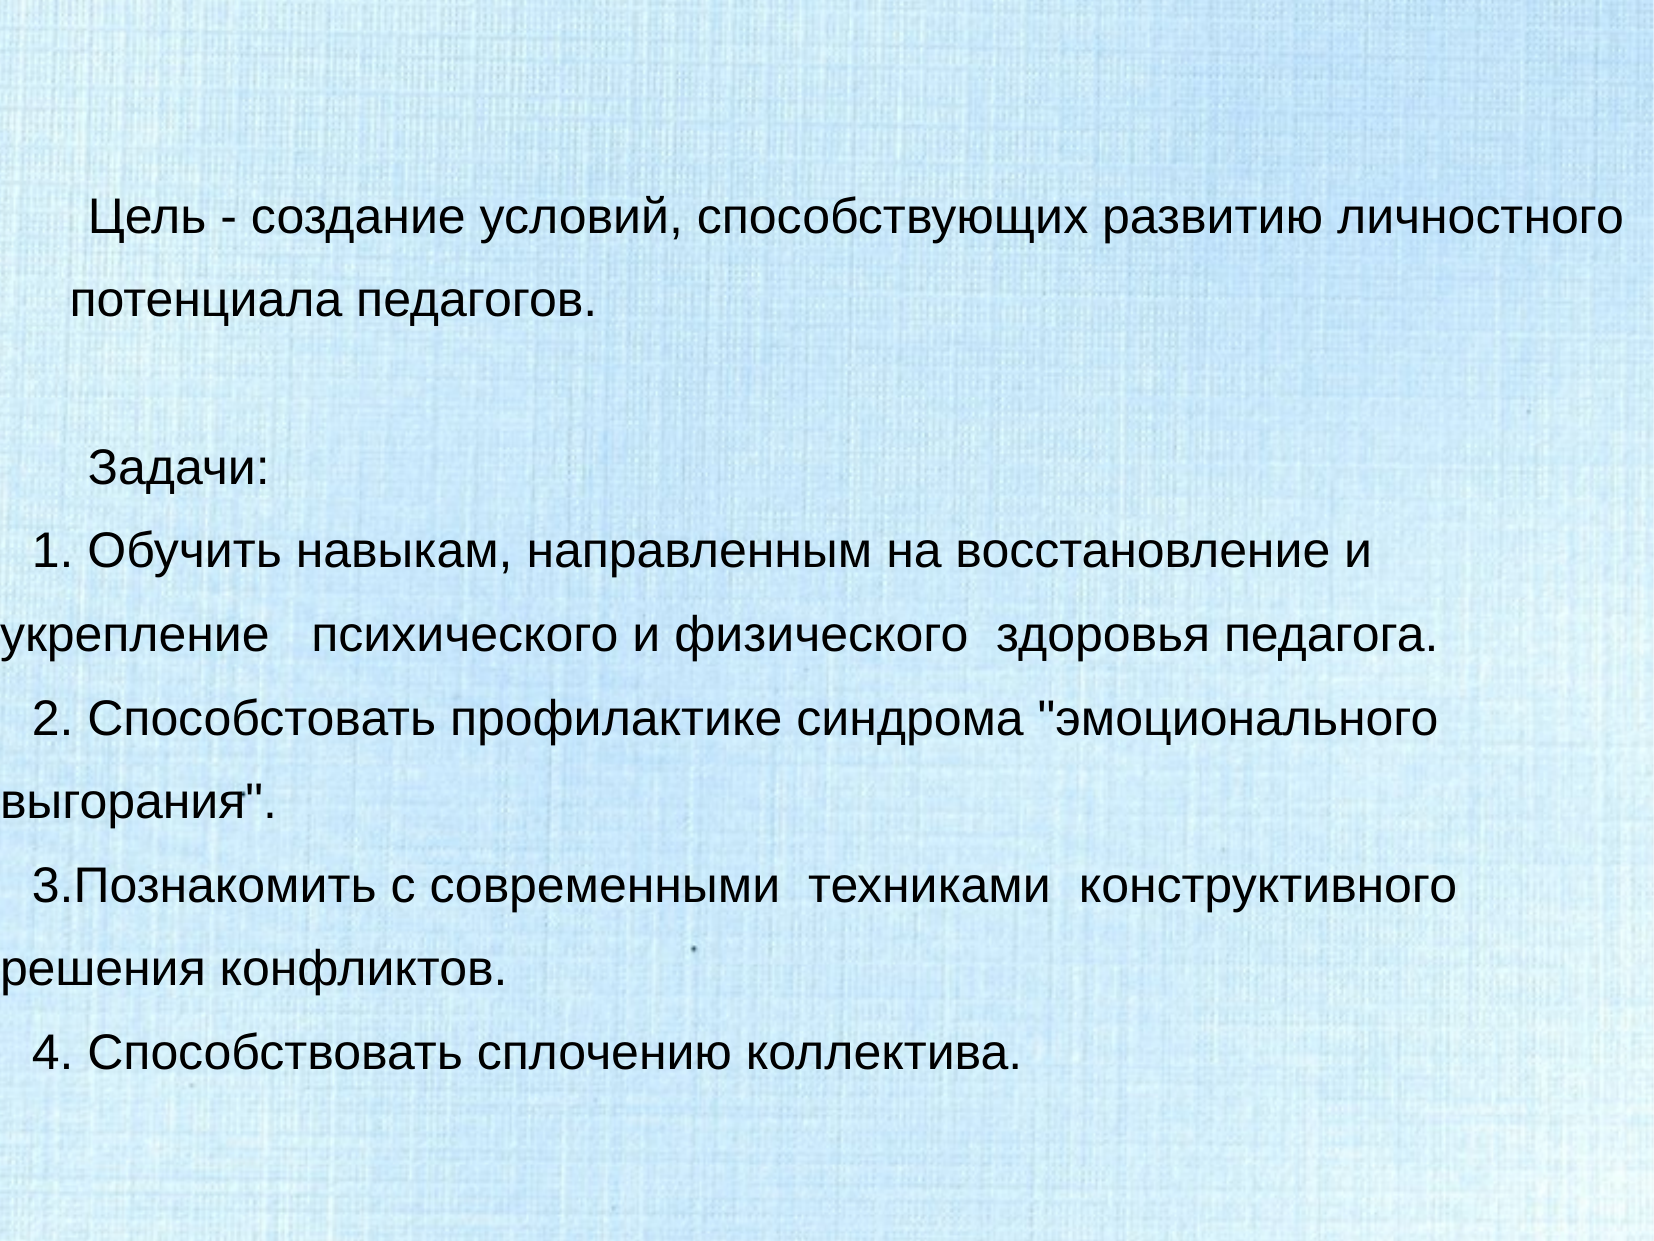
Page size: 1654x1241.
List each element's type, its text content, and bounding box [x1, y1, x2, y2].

subtitle Цель - создание условий, способствующих развитию личностного потенциала педагогов. Задачи: 1. Обучить навыкам, направленным на восстановление и укрепление психического и физического здоровья педагога. 2. Способстовать профилактике синдрома "эмоционального выгорания". 3.Познакомить с современными техниками конструктивного решения конфликтов. 4. Способствовать сплочению коллектива. [0, 0, 1654, 1241]
